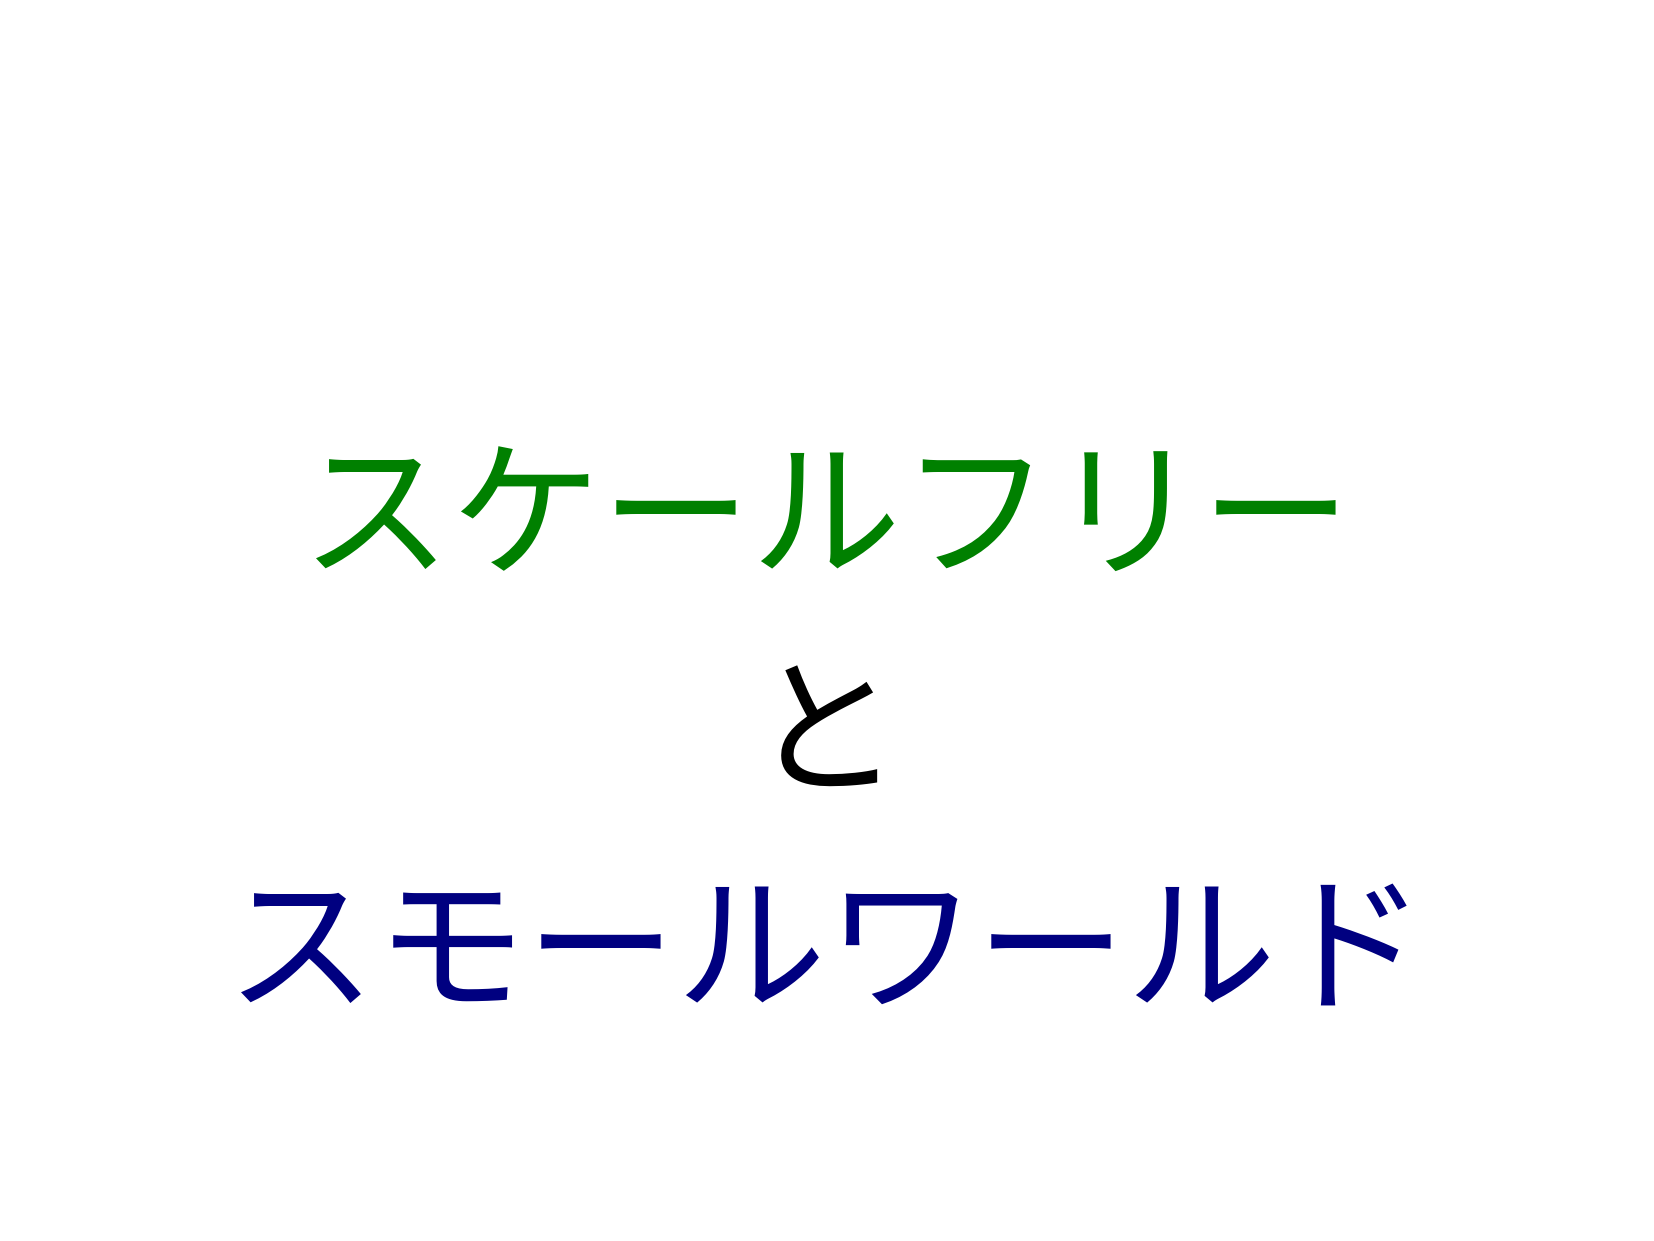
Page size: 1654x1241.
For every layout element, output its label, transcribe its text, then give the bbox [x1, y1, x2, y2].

text_box スケールフリー と スモールワールド [206, 383, 1447, 884]
